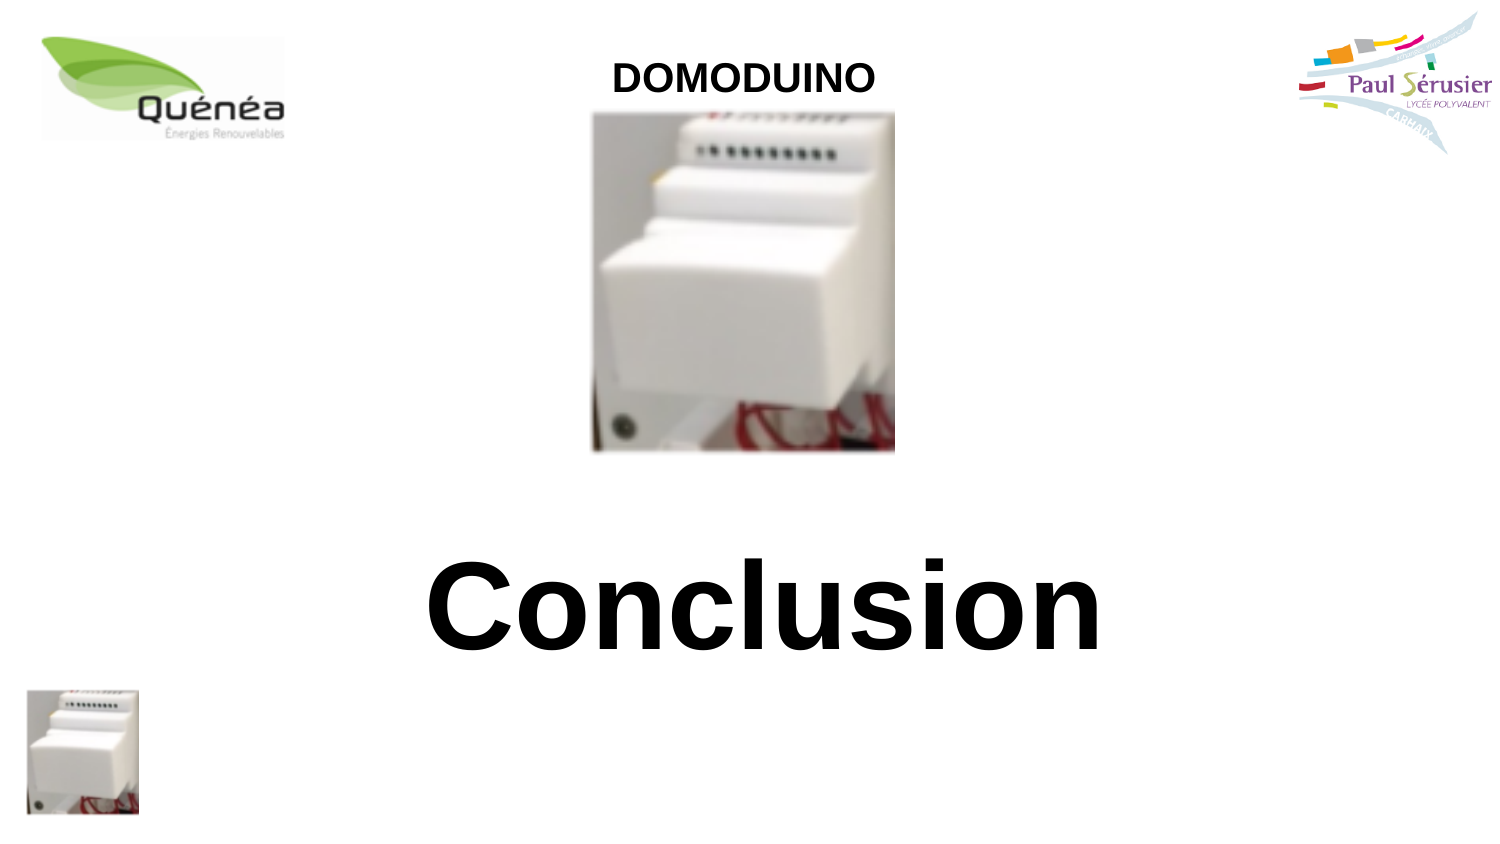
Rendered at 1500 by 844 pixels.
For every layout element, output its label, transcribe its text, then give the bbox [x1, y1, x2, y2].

text_box Conclusion [39, 509, 1490, 774]
text_box DOMODUINO [0, 0, 1500, 145]
picture [585, 107, 895, 465]
picture [24, 688, 139, 819]
picture [1299, 10, 1492, 155]
picture [39, 34, 289, 145]
